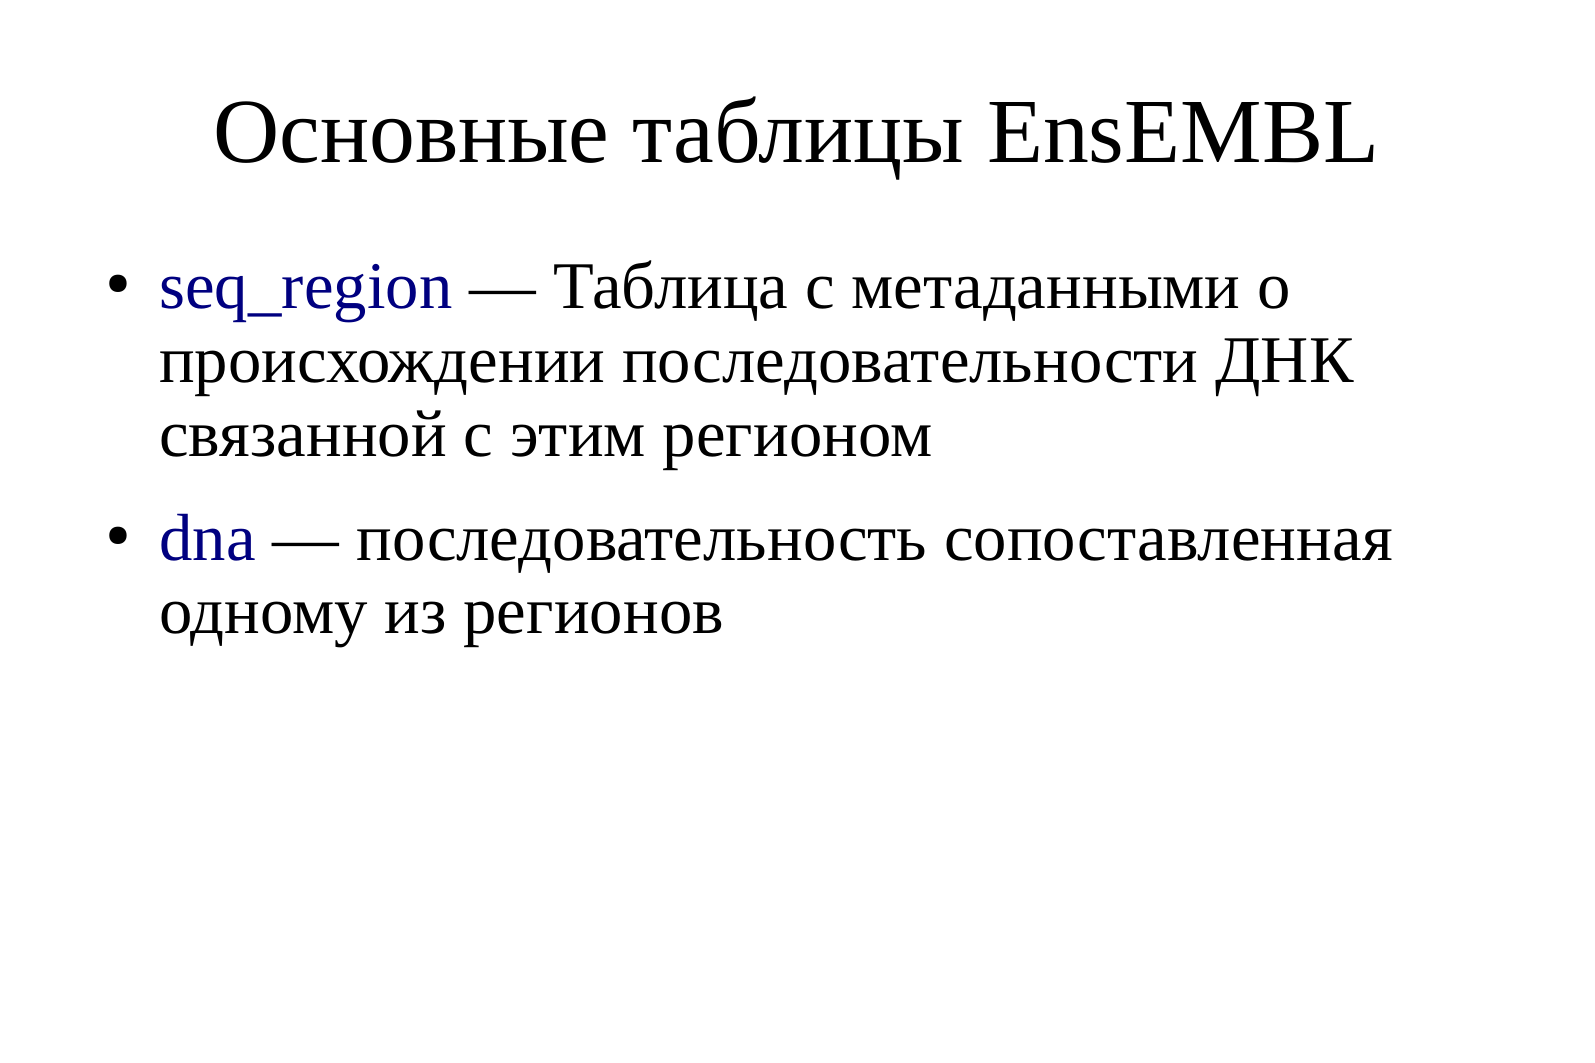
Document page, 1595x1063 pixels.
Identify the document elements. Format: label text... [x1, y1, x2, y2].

title Основные таблицы EnsEMBL [79, 42, 1515, 220]
list seq_region — Таблица с метаданными о происхождении последовательности ДНК связанной с этим регионом dna — последовательность сопоставленная одному из регионов [88, 248, 1516, 936]
